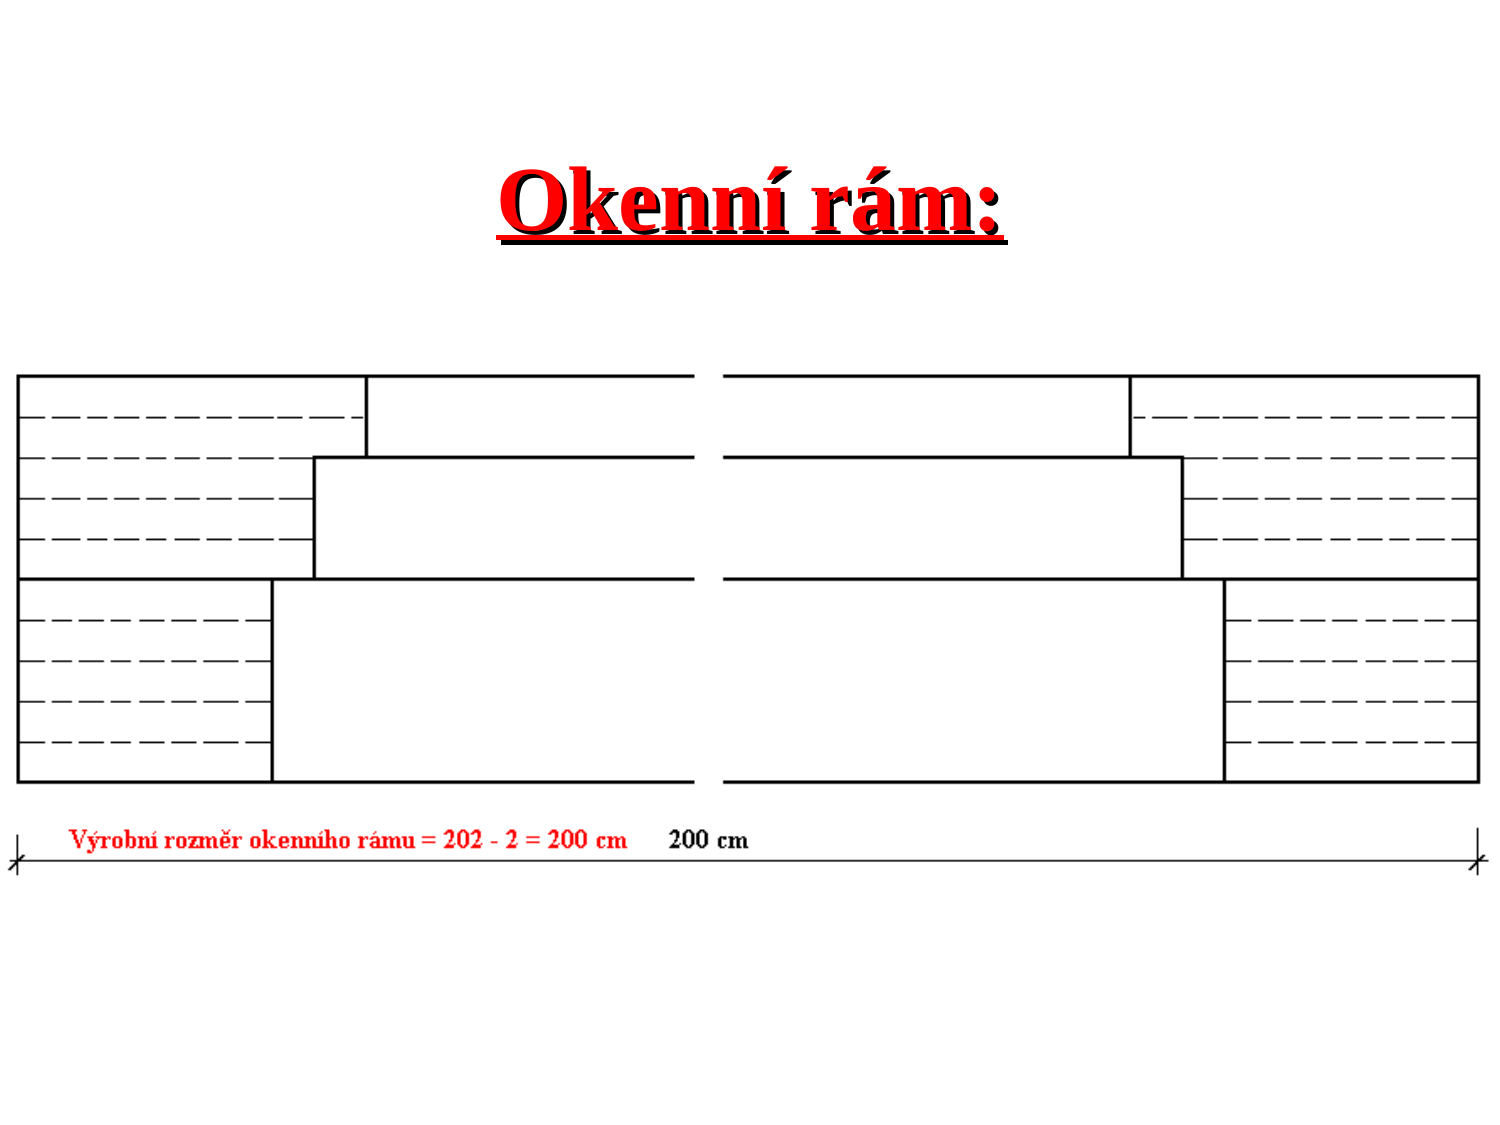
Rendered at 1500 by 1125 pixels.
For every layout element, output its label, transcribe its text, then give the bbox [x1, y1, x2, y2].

chart [0, 363, 1499, 884]
title Okenní rám: [112, 99, 1388, 288]
